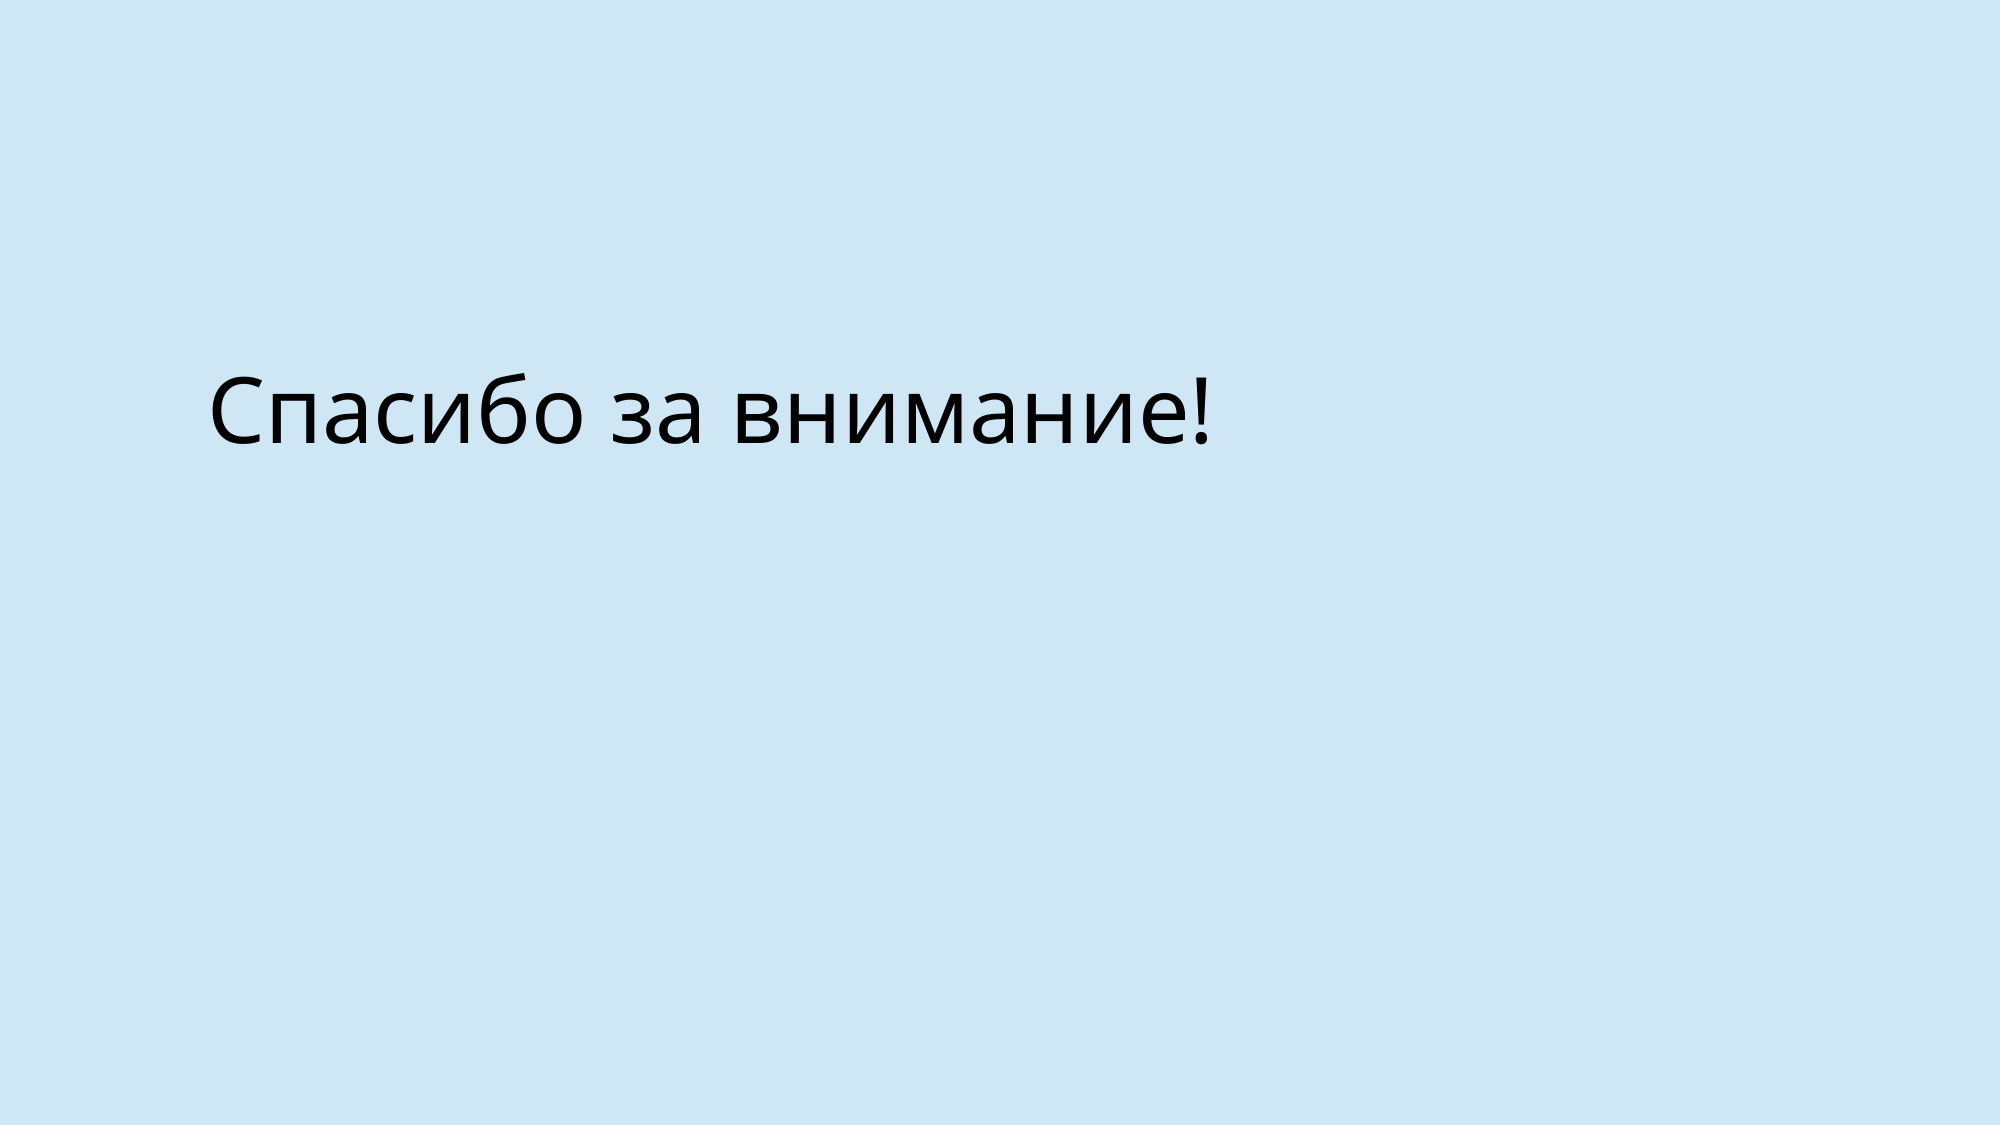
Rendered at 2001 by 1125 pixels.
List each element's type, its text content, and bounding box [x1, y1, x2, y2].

title Спасибо за внимание! [87, 34, 1352, 663]
